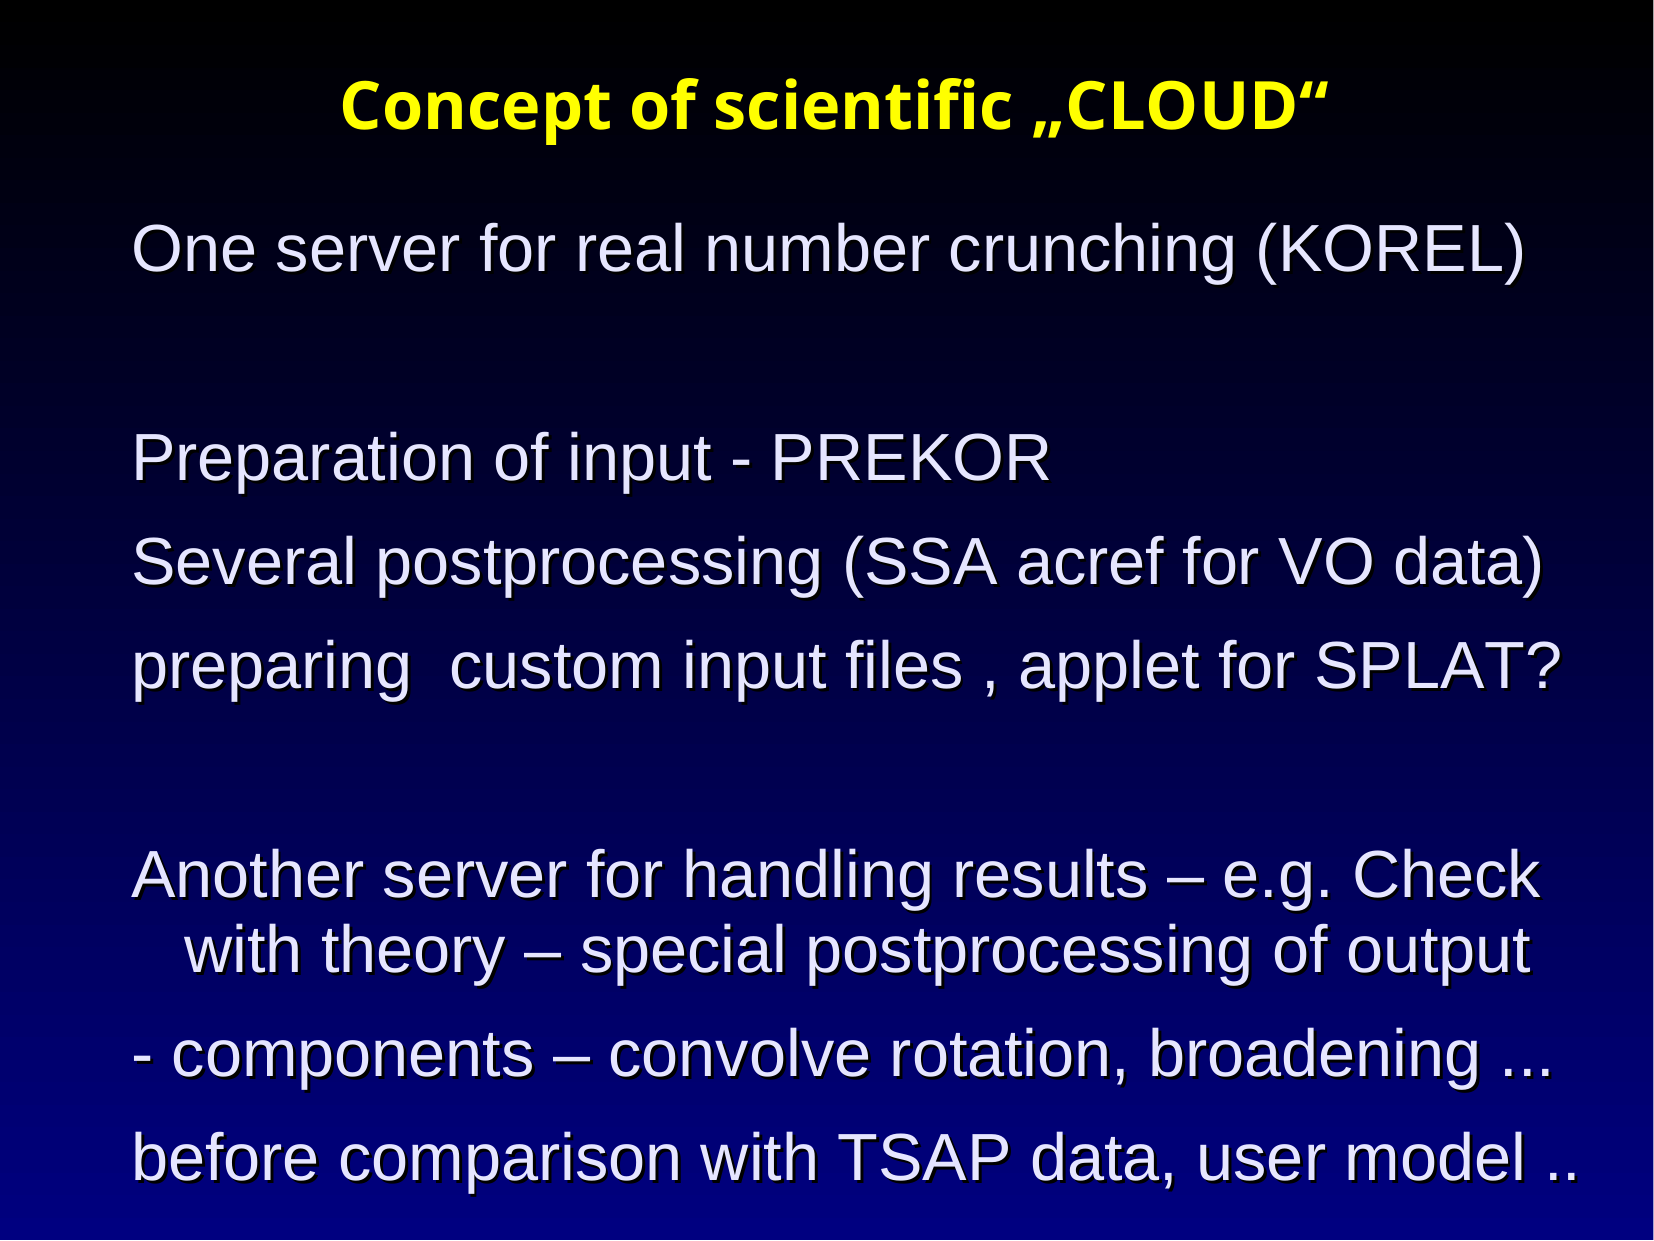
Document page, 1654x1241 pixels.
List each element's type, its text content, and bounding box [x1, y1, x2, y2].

list One server for real number crunching (KOREL) Preparation of input - PREKOR Several postprocessing (SSA acref for VO data) preparing custom input files , applet for SPLAT? Another server for handling results – e.g. Check with theory – special postprocessing of output - components – convolve rotation, broadening ... before comparison with TSAP data, user model .. [113, 211, 1602, 1196]
title Concept of scientific „CLOUD“ [90, 0, 1579, 208]
